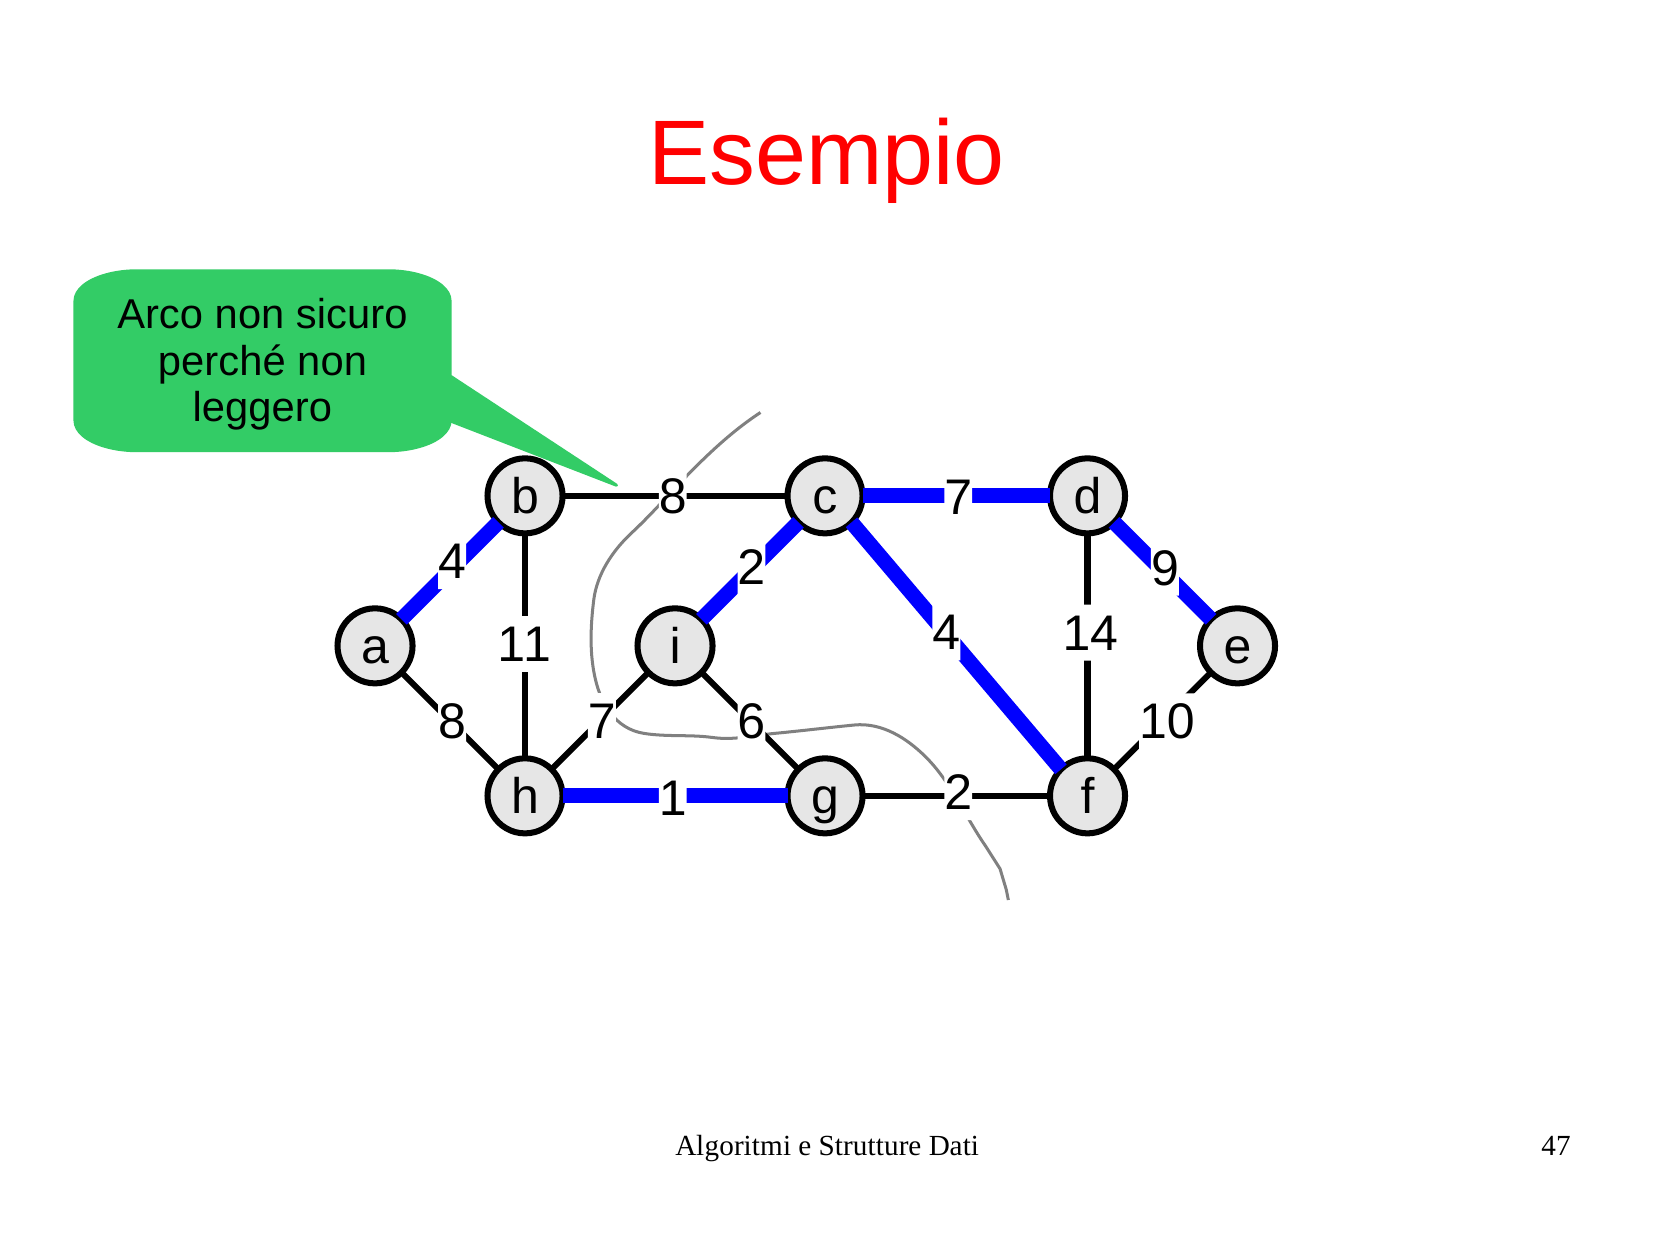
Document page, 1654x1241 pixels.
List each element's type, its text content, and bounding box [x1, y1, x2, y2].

text_box 7 [944, 468, 973, 525]
text_box 4 [438, 533, 467, 590]
text_box d [1050, 458, 1126, 534]
text_box 2 [737, 539, 766, 596]
text_box b [487, 458, 563, 534]
title Esempio [82, 49, 1571, 257]
text_box 10 [1139, 693, 1195, 750]
text_box h [487, 758, 563, 834]
text_box Arco non sicuro perché non leggero [75, 270, 617, 486]
text_box g [788, 758, 863, 834]
text_box 4 [932, 604, 961, 661]
text_box 2 [944, 764, 973, 821]
text_box 6 [737, 693, 766, 749]
text_box 8 [658, 468, 687, 525]
text_box 7 [587, 693, 616, 749]
text_box 11 [497, 616, 557, 672]
text_box 9 [1150, 539, 1179, 596]
text_box i [637, 608, 713, 684]
text_box f [1050, 758, 1126, 834]
text_box c [787, 458, 863, 534]
text_box 1 [658, 769, 687, 826]
text_box e [1200, 608, 1276, 684]
text_box a [337, 608, 413, 684]
text_box 14 [1062, 604, 1119, 661]
text_box 8 [438, 692, 467, 749]
